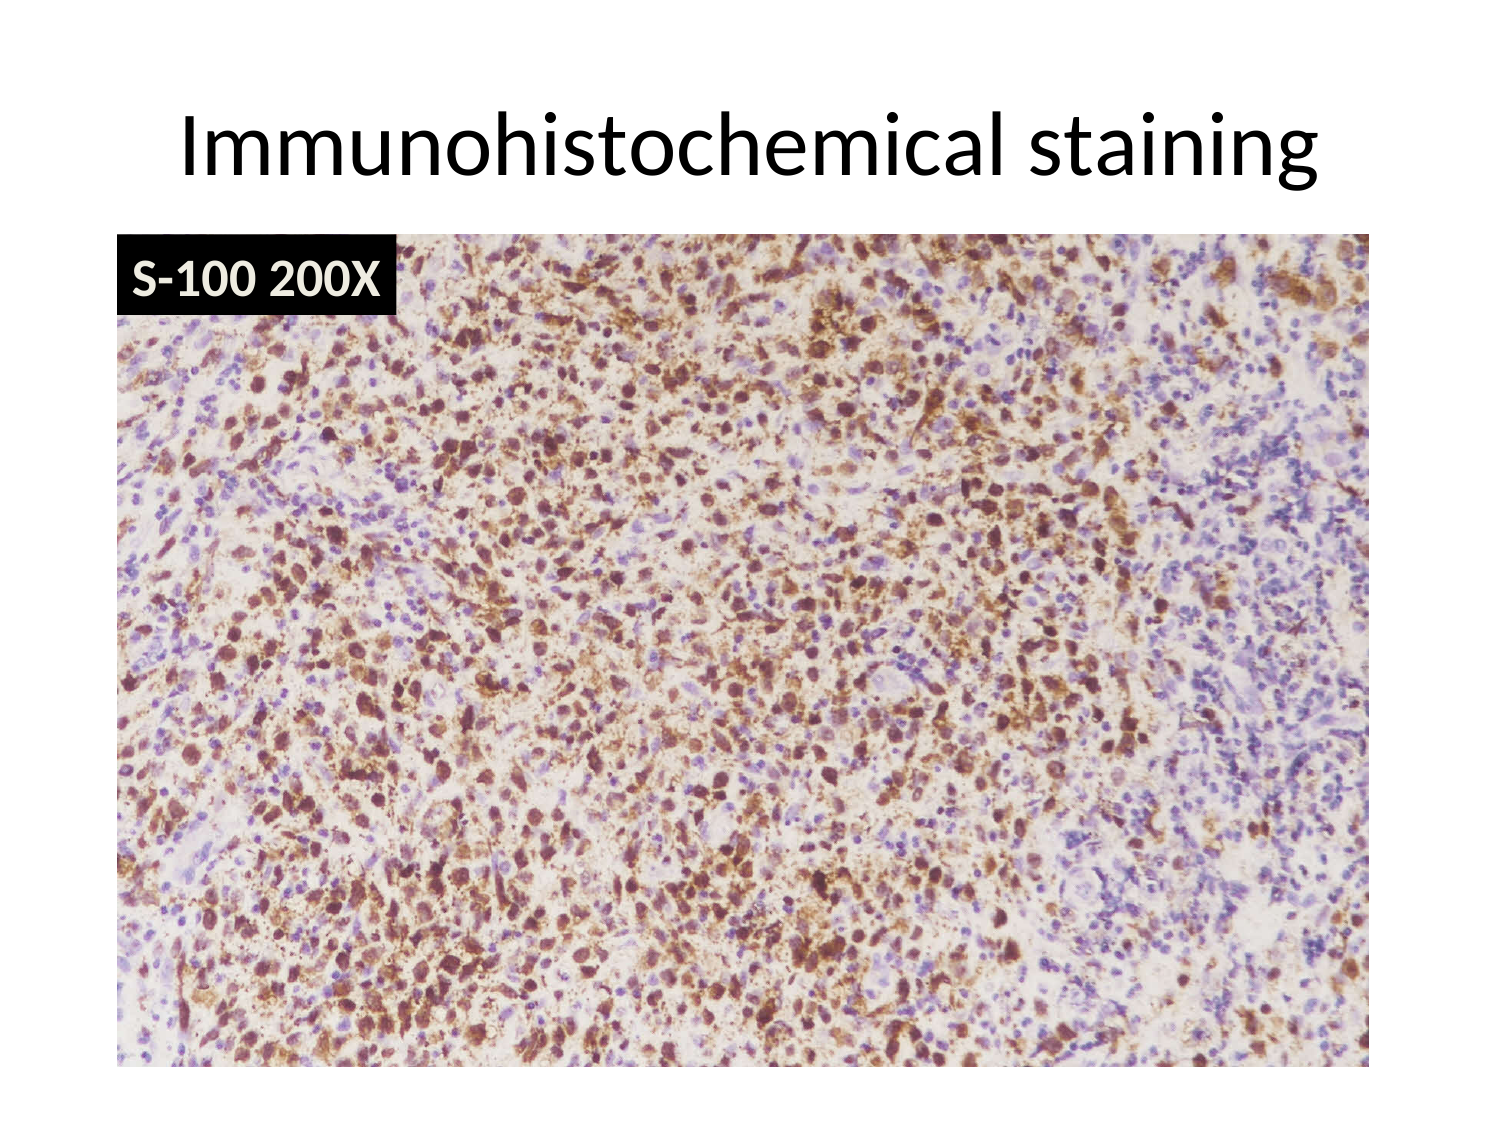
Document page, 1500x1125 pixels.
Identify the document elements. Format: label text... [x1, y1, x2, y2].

text_box S-100 200X [117, 234, 397, 315]
picture [117, 234, 1369, 1067]
title Immunohistochemical staining [75, 45, 1426, 233]
